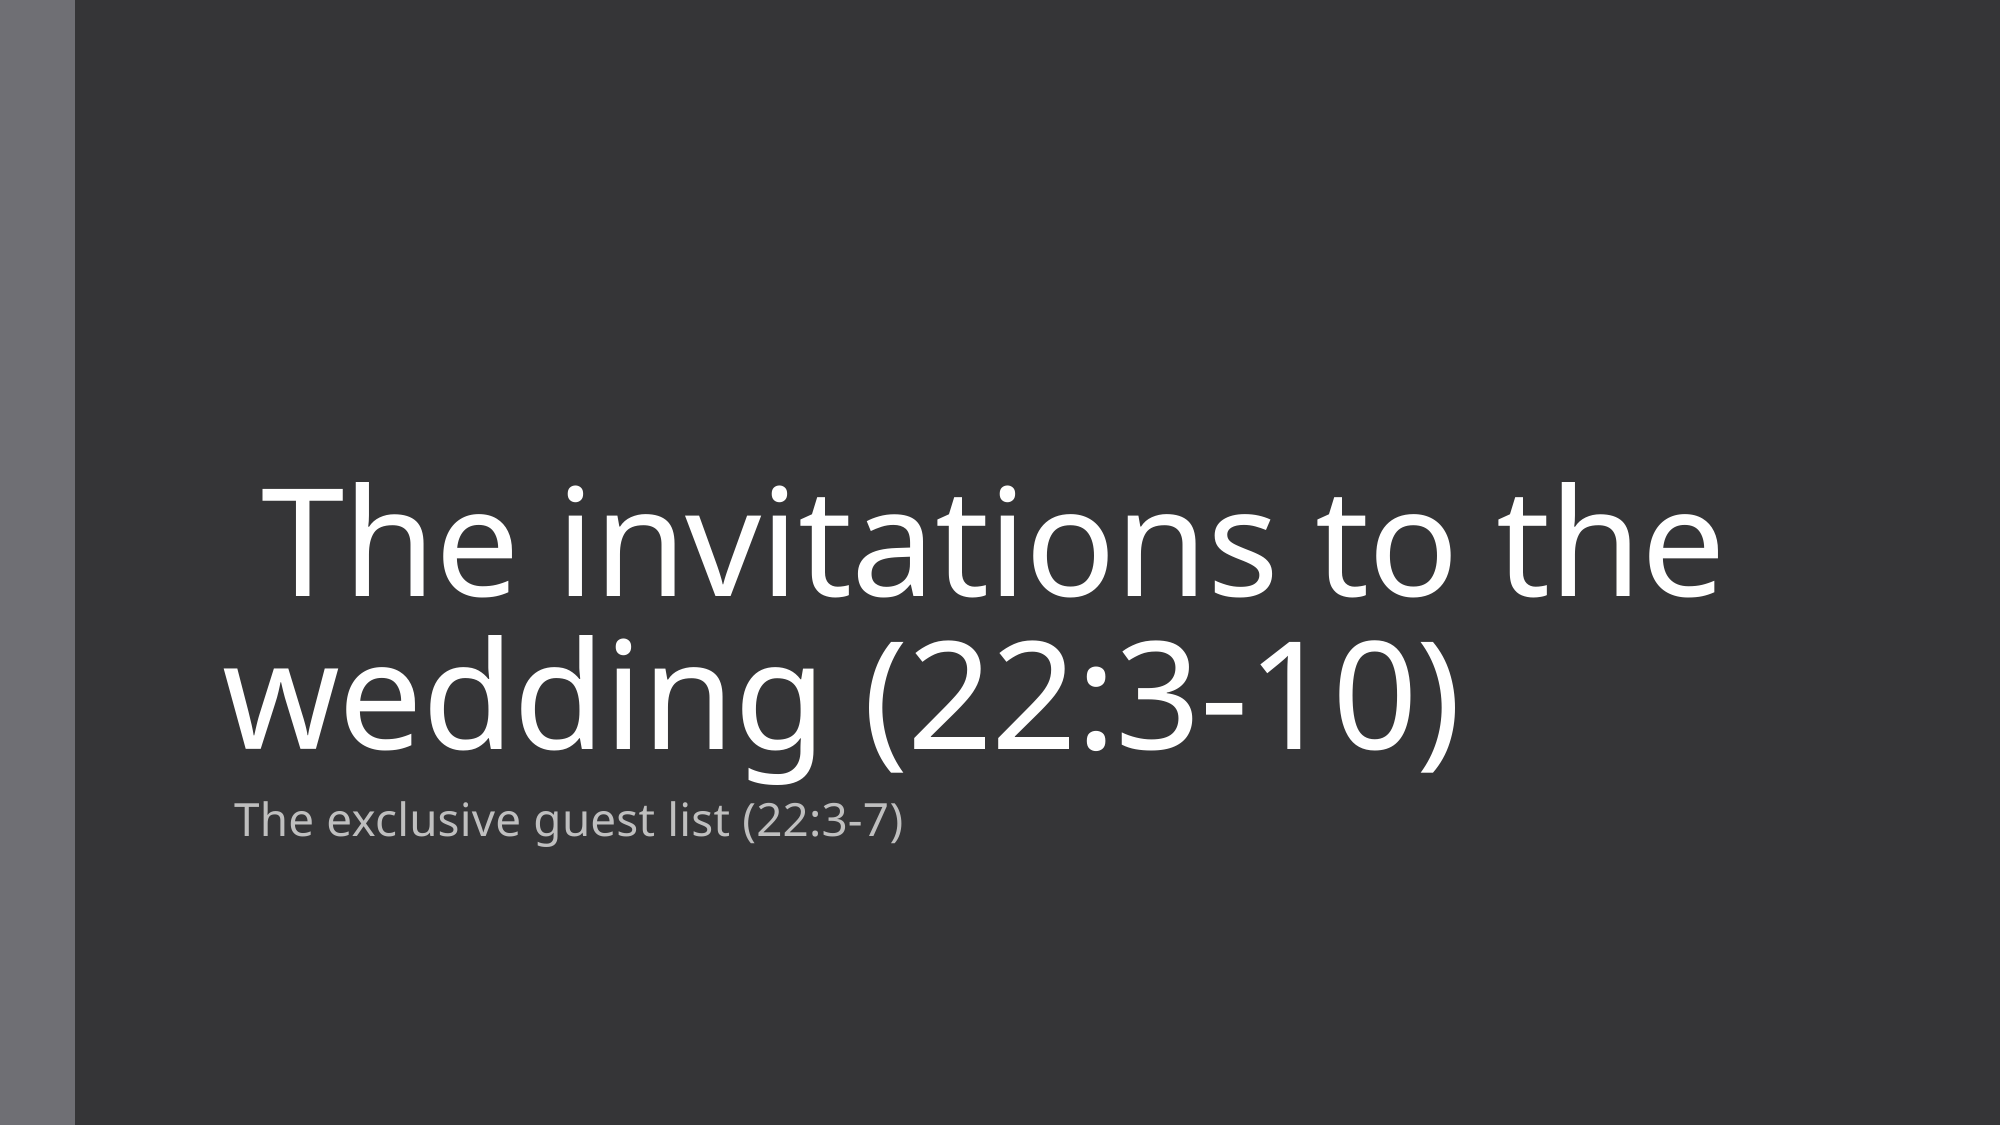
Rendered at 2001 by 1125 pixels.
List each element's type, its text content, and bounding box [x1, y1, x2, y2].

subtitle The exclusive guest list (22:3-7) [206, 787, 1752, 1066]
title The invitations to the wedding (22:3-10) [206, 124, 1752, 787]
